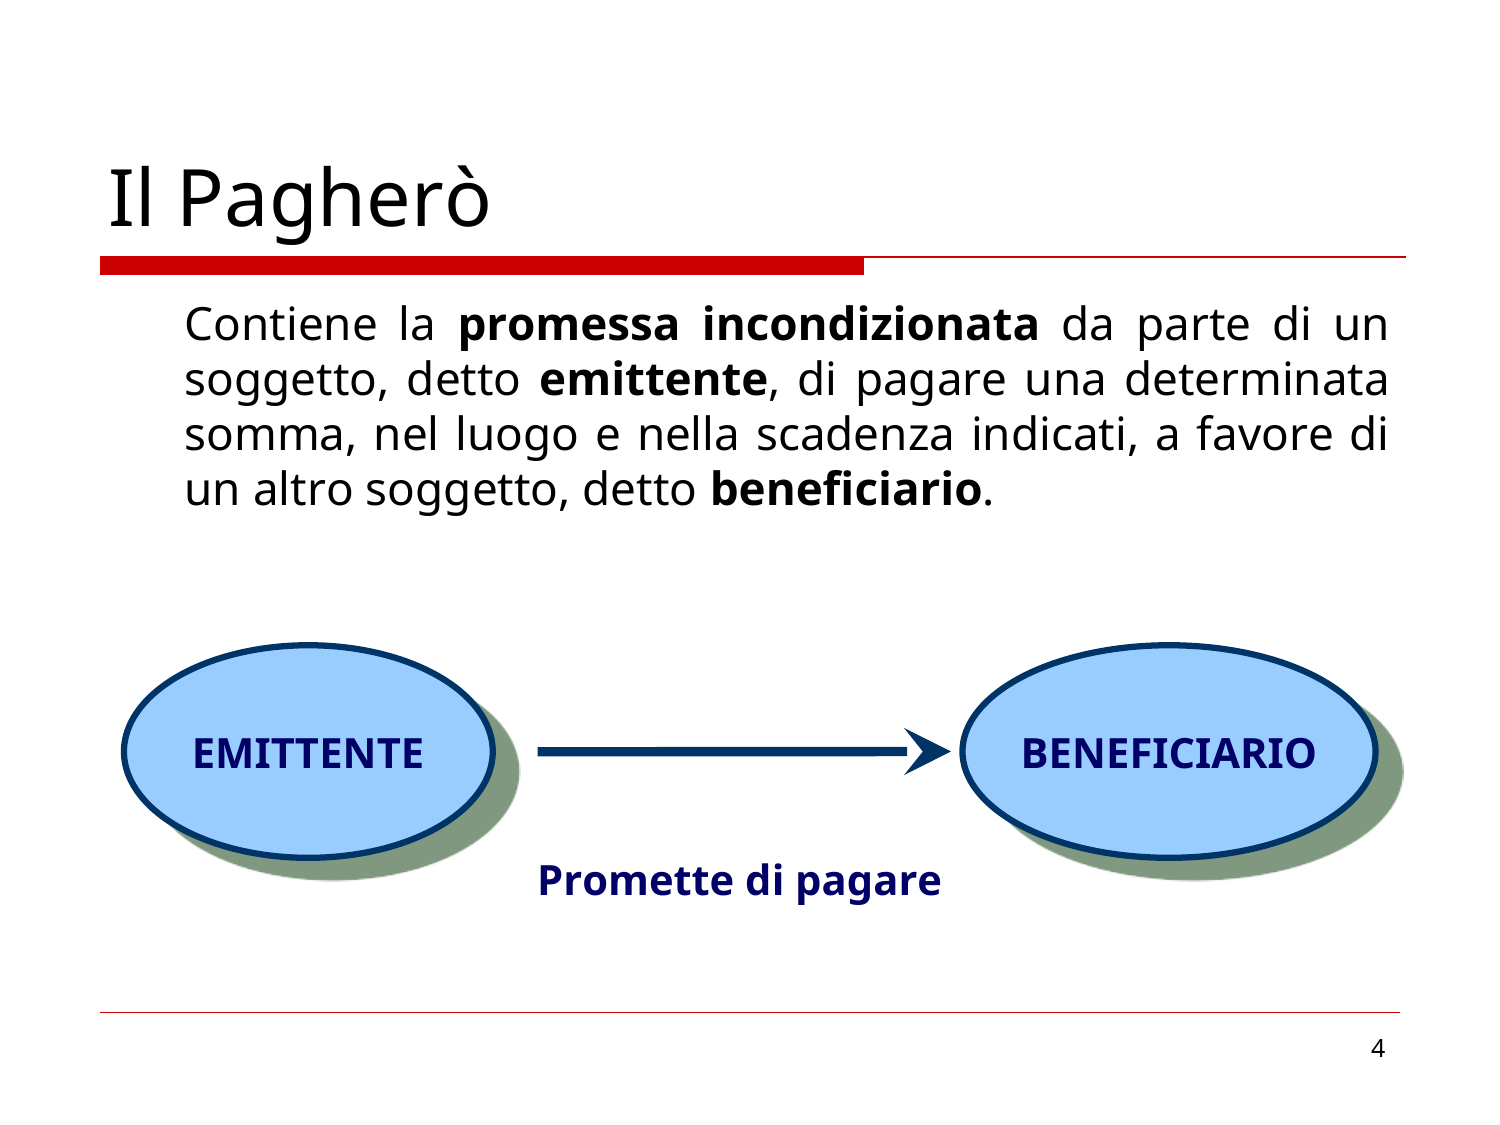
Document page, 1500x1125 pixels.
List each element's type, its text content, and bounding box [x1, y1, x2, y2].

text_box Promette di pagare [478, 846, 1002, 912]
title Il Pagherò [94, 125, 1407, 250]
text_box EMITTENTE [123, 645, 493, 858]
text_box BENEFICIARIO [962, 645, 1376, 858]
list Contiene la promessa incondizionata da parte di un soggetto, detto emittente, di pagare una determinata somma, nel luogo e nella scadenza indicati, a favore di un altro soggetto, detto beneficiario. [92, 287, 1406, 681]
